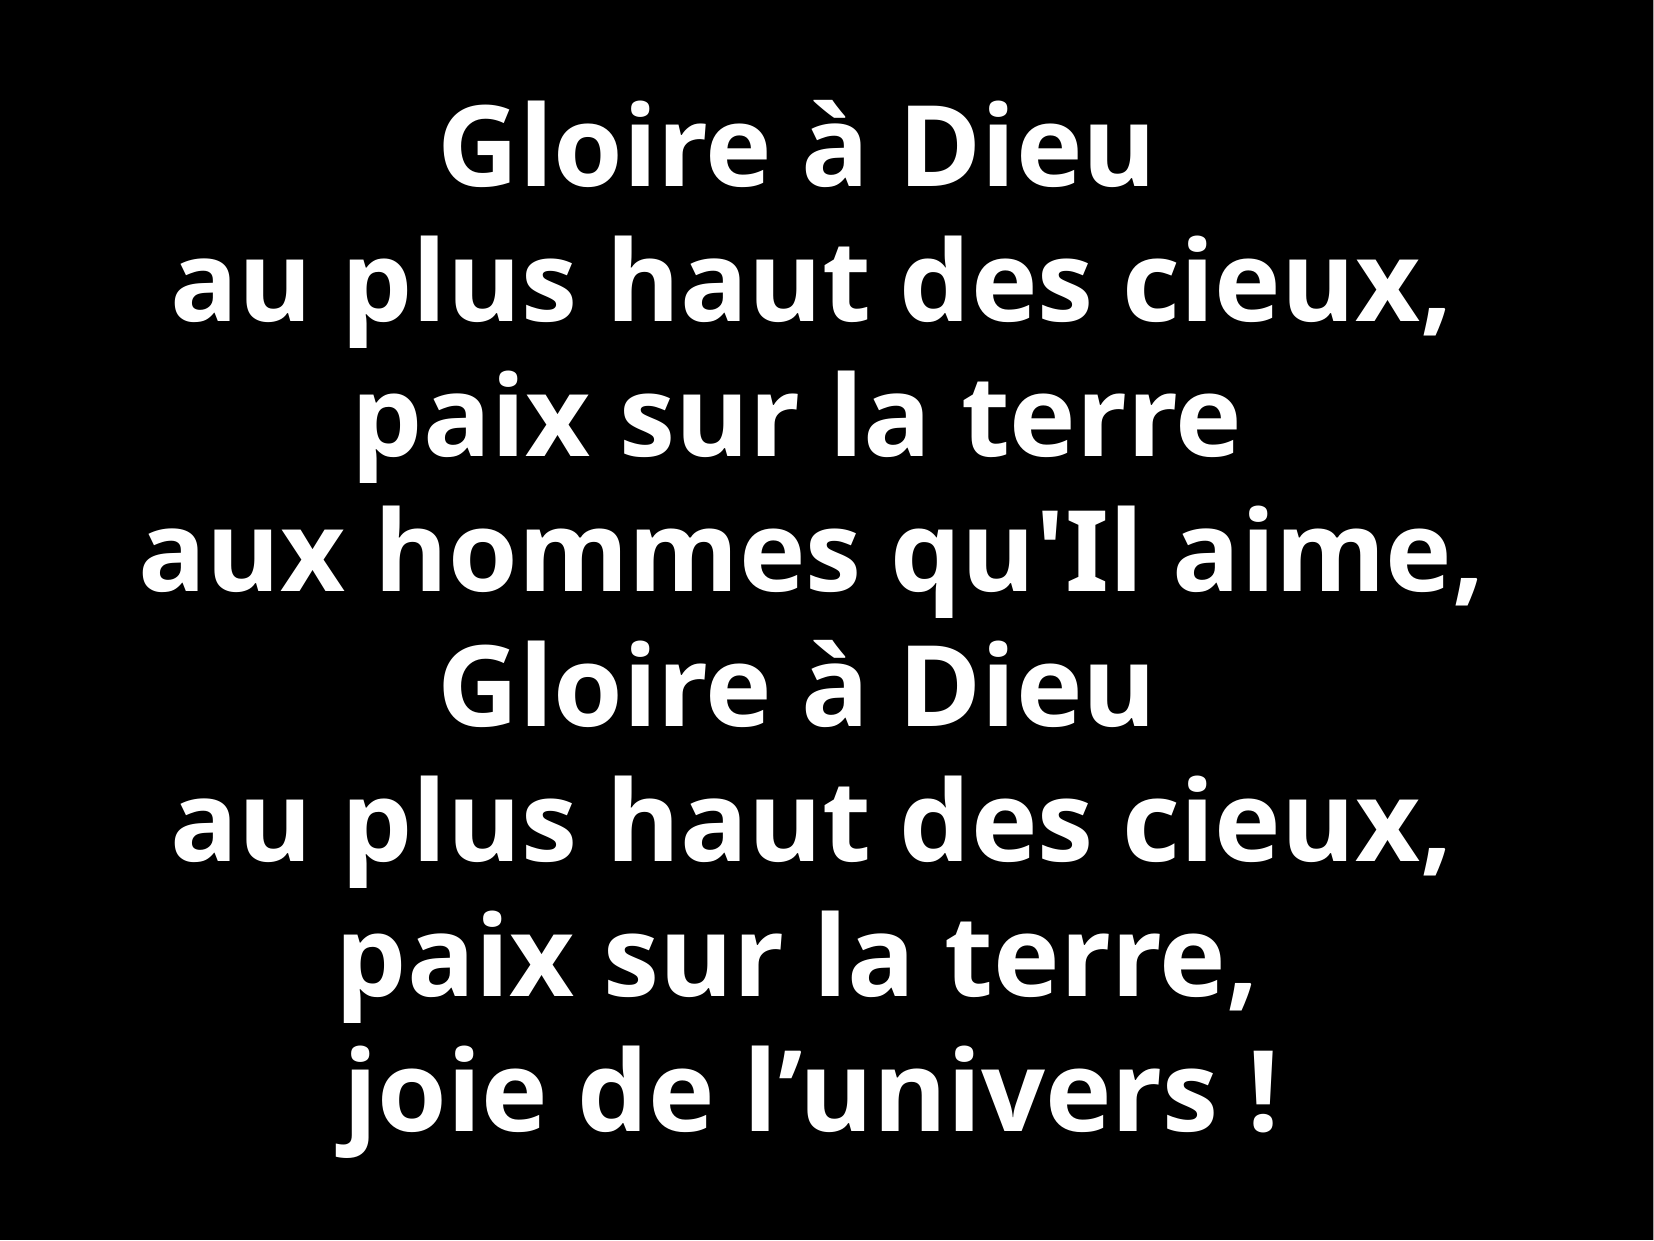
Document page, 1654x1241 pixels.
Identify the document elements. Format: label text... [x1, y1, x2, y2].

text_box Gloire à Dieu au plus haut des cieux, paix sur la terre aux hommes qu'Il aime, Gloire à Dieu au plus haut des cieux, paix sur la terre, joie de l’univers ! [29, 88, 1595, 975]
